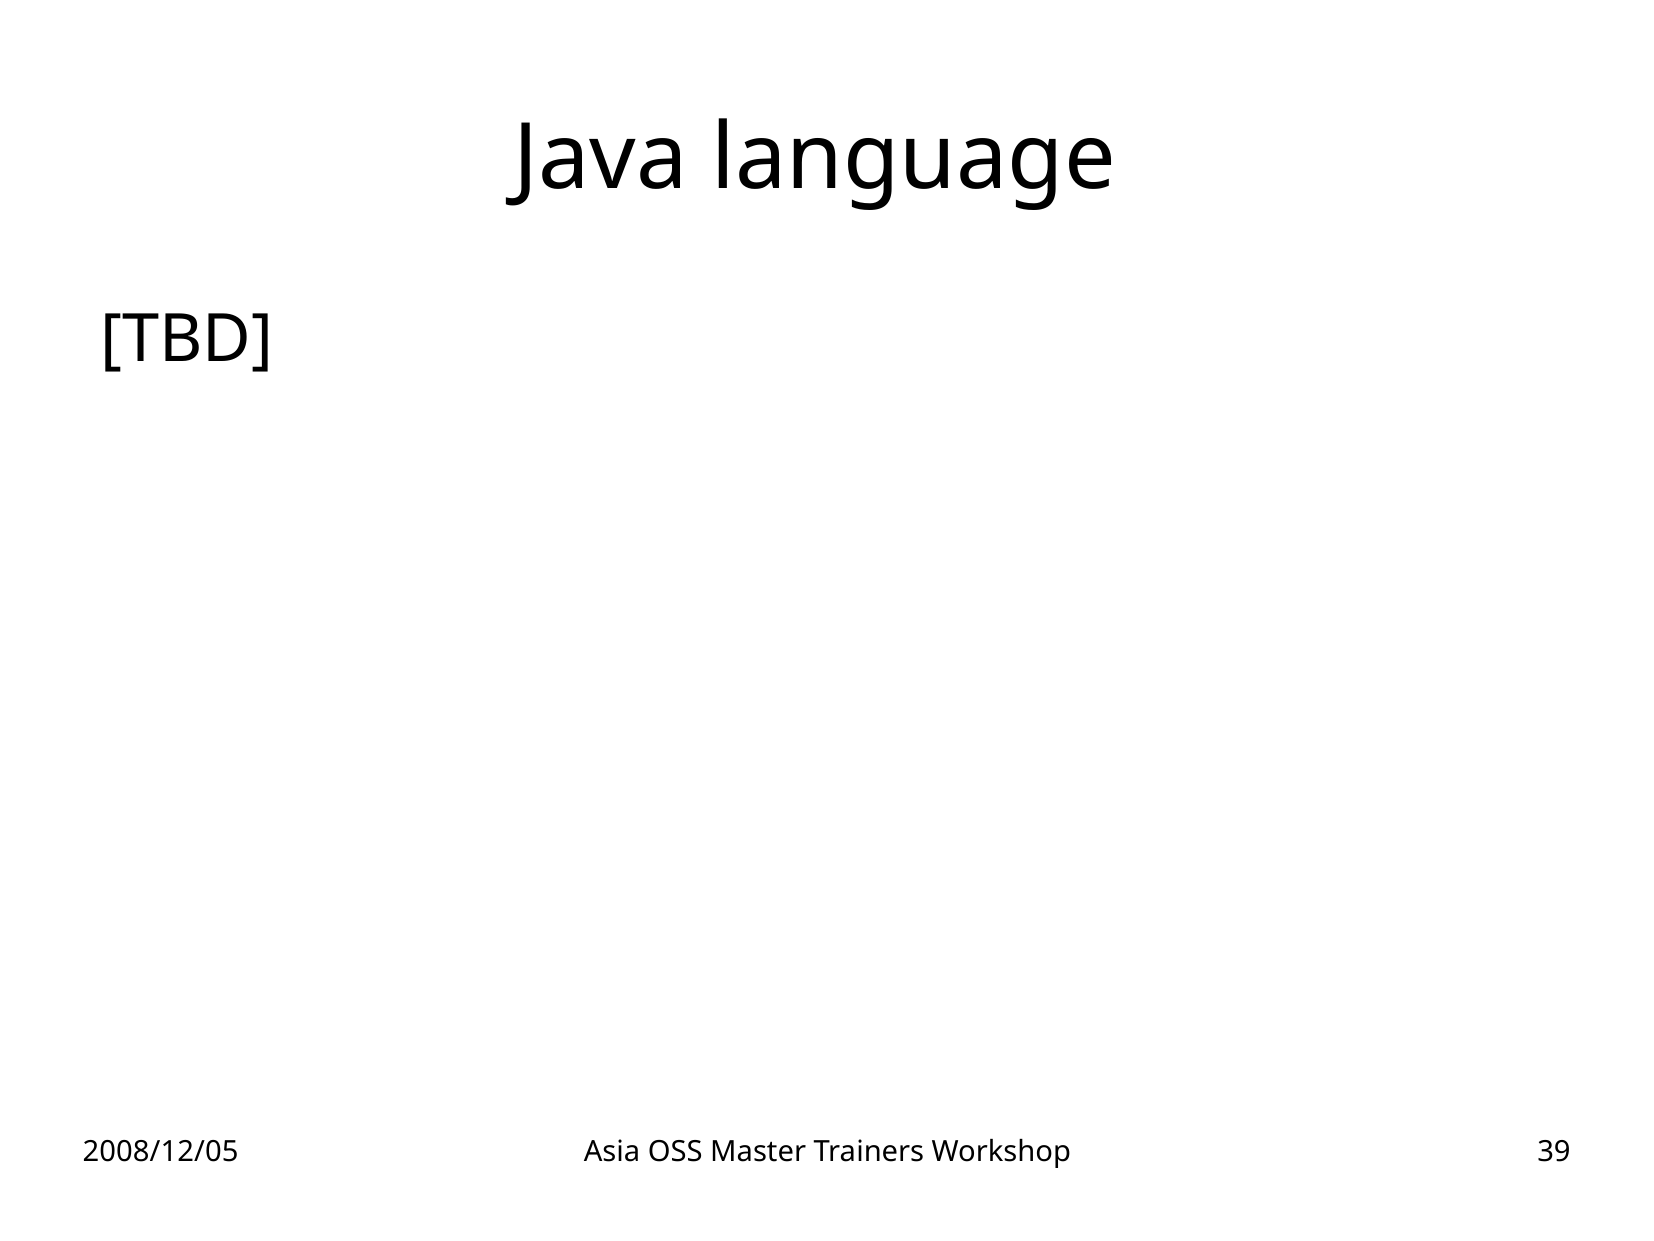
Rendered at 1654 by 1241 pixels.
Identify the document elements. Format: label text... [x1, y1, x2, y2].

list [TBD] [82, 290, 1571, 1094]
title Java language [82, 49, 1571, 257]
